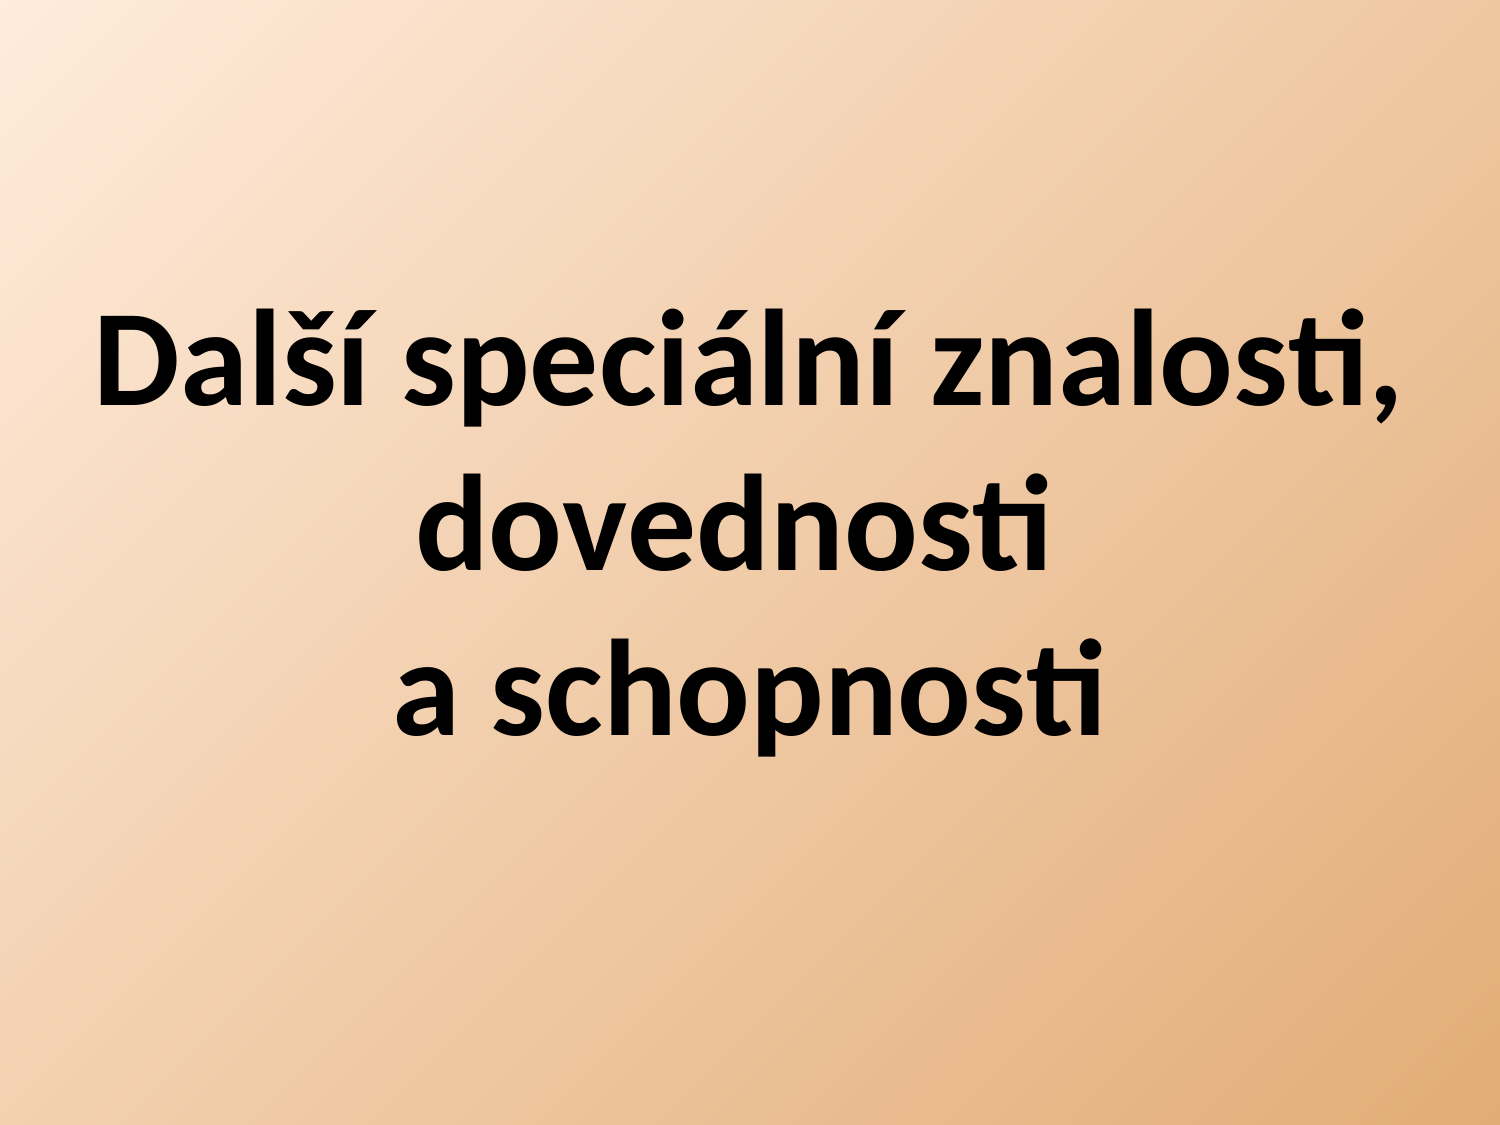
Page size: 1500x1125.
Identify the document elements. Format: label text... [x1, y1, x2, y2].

title Další speciální znalosti, dovednosti a schopnosti [35, 260, 1465, 771]
